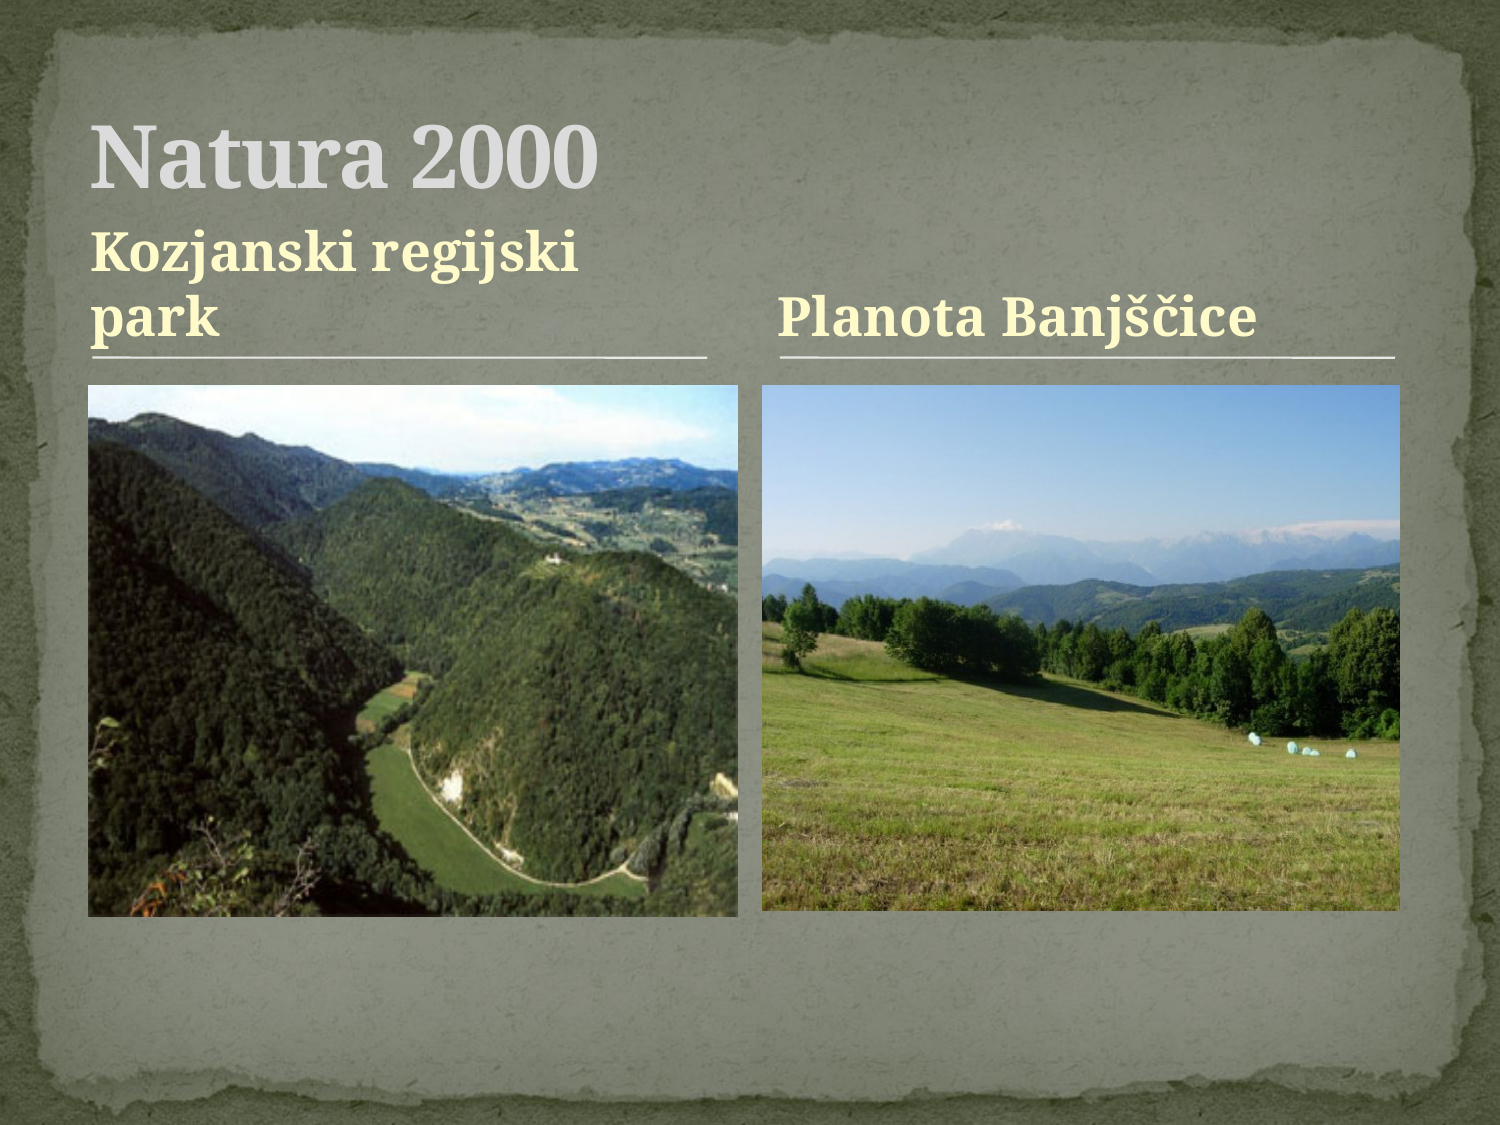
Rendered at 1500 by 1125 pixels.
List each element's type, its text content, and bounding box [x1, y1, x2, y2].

list Planota Banjščice [762, 229, 1426, 355]
list Kozjanski regijski park [75, 229, 738, 355]
picture [0, 0, 1500, 1125]
title Natura 2000 [75, 25, 1425, 213]
